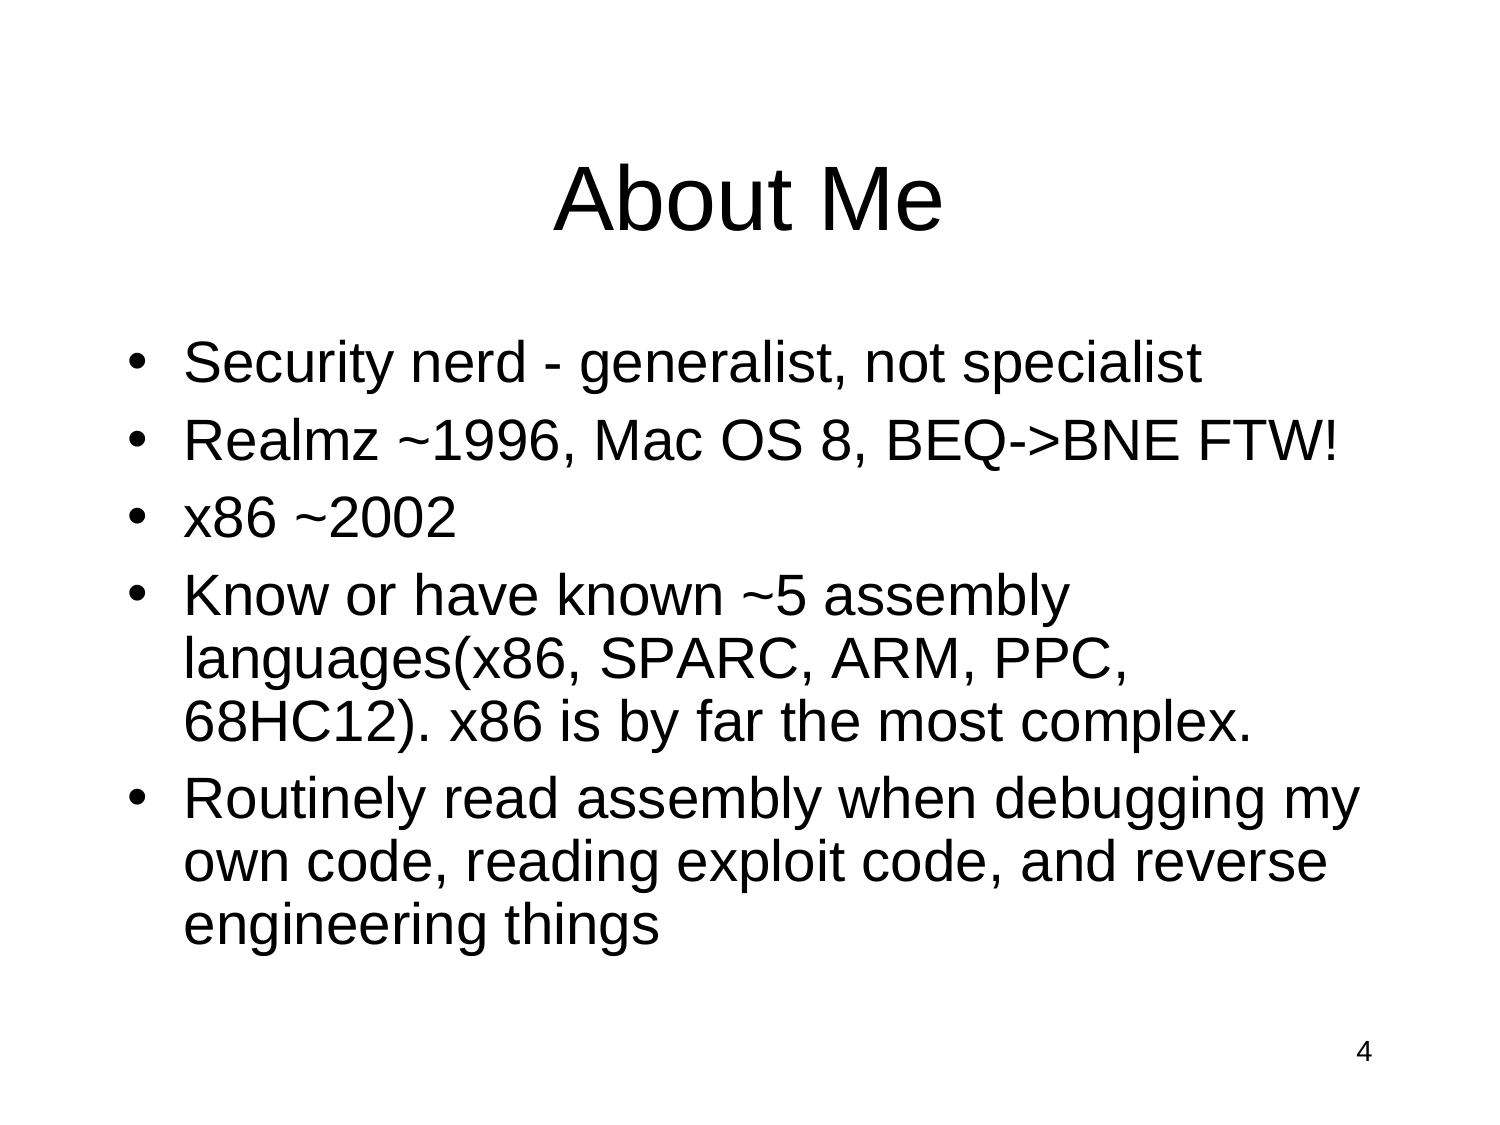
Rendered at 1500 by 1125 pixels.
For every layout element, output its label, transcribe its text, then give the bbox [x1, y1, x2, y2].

list Security nerd - generalist, not specialist Realmz ~1996, Mac OS 8, BEQ->BNE FTW! x86 ~2002 Know or have known ~5 assembly languages(x86, SPARC, ARM, PPC, 68HC12). x86 is by far the most complex. Routinely read assembly when debugging my own code, reading exploit code, and reverse engineering things [112, 324, 1388, 1001]
text_box <number> [1074, 1025, 1388, 1101]
title About Me [112, 99, 1388, 288]
